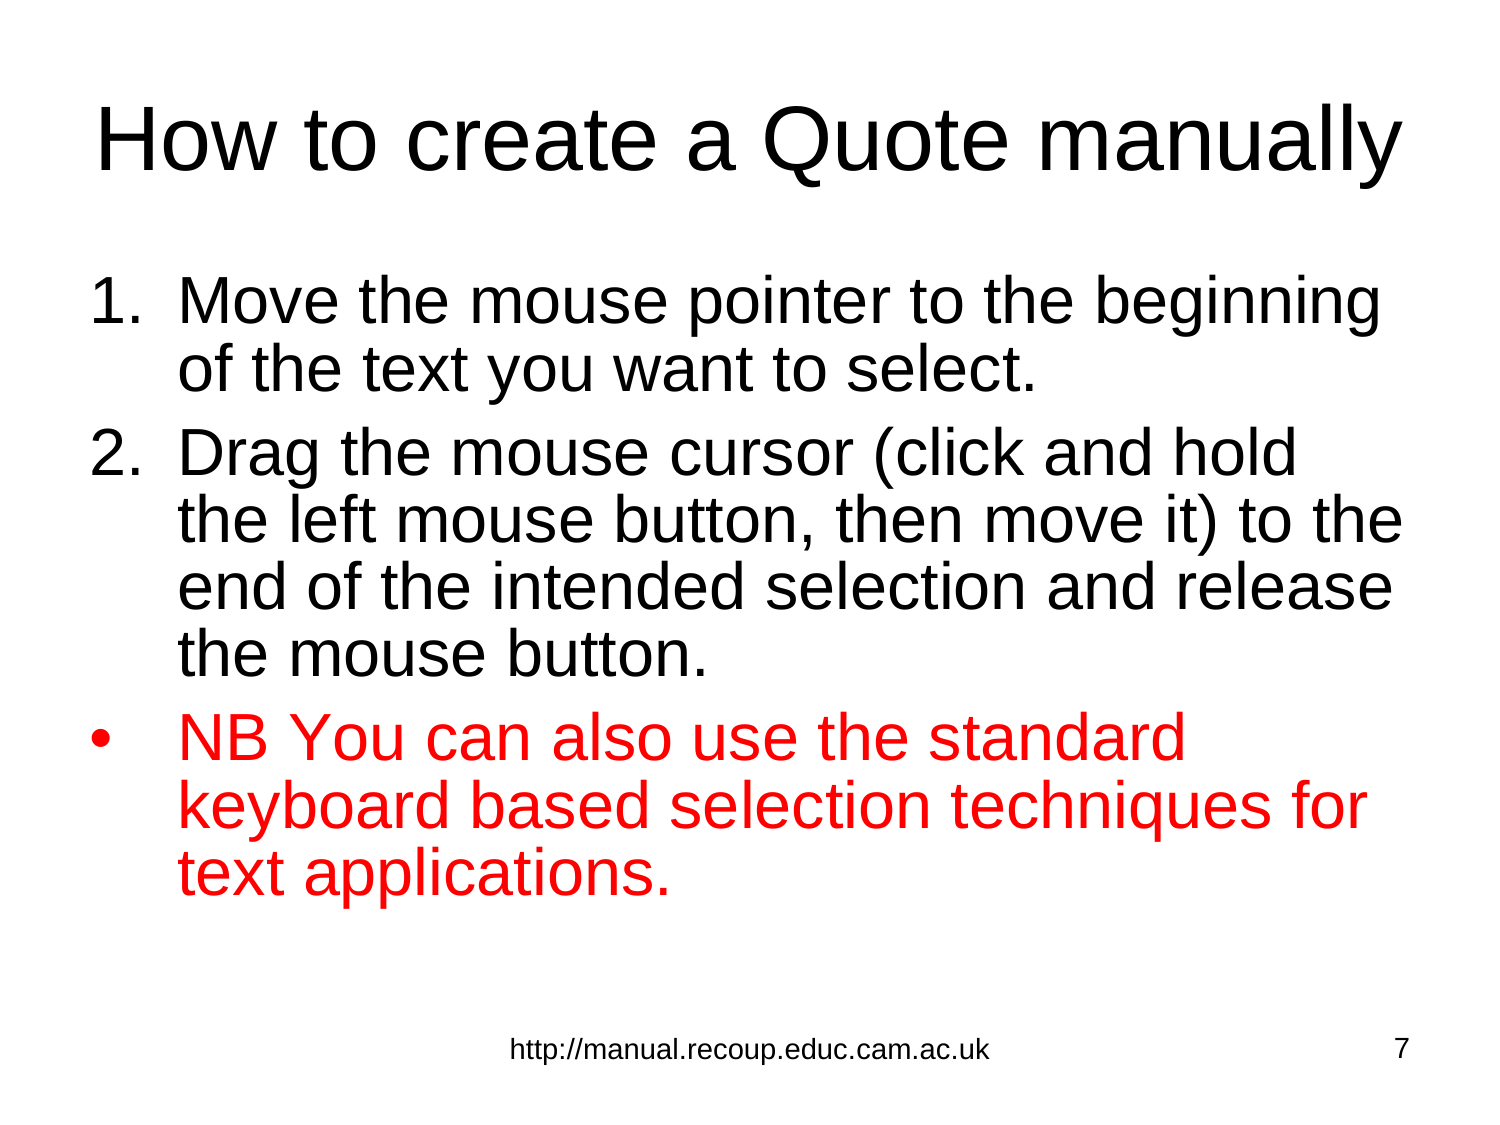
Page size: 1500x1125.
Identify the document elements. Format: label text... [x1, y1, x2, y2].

list Move the mouse pointer to the beginning of the text you want to select. Drag the mouse cursor (click and hold the left mouse button, then move it) to the end of the intended selection and release the mouse button. NB You can also use the standard keyboard based selection techniques for text applications. [75, 262, 1426, 1006]
title How to create a Quote manually [75, 45, 1426, 233]
